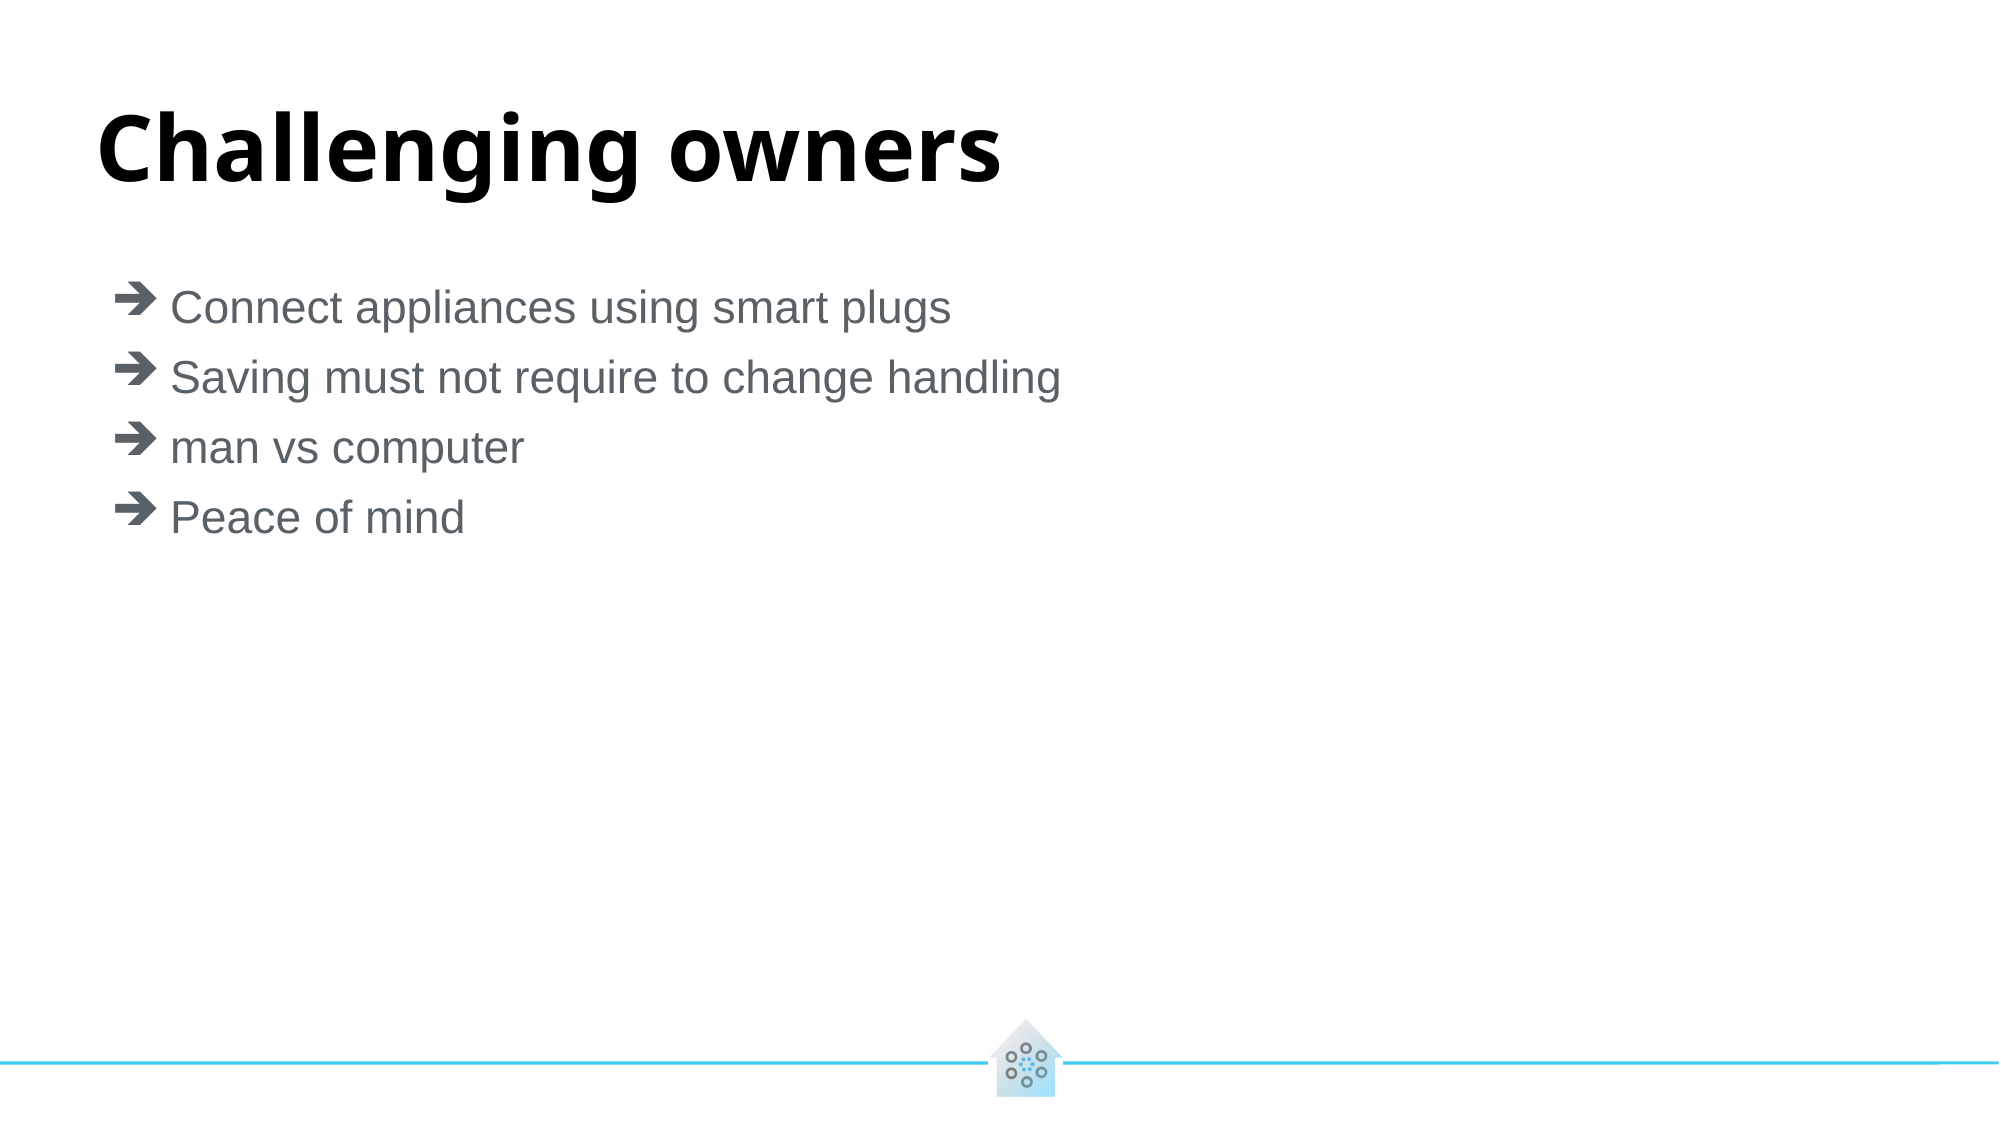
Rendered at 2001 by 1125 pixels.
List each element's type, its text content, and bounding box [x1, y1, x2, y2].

picture [988, 1015, 1063, 1098]
text_box Challenging owners [87, 13, 1947, 290]
text_box Connect appliances using smart plugs Saving must not require to change handling man vs computer Peace of mind [102, 210, 2000, 903]
